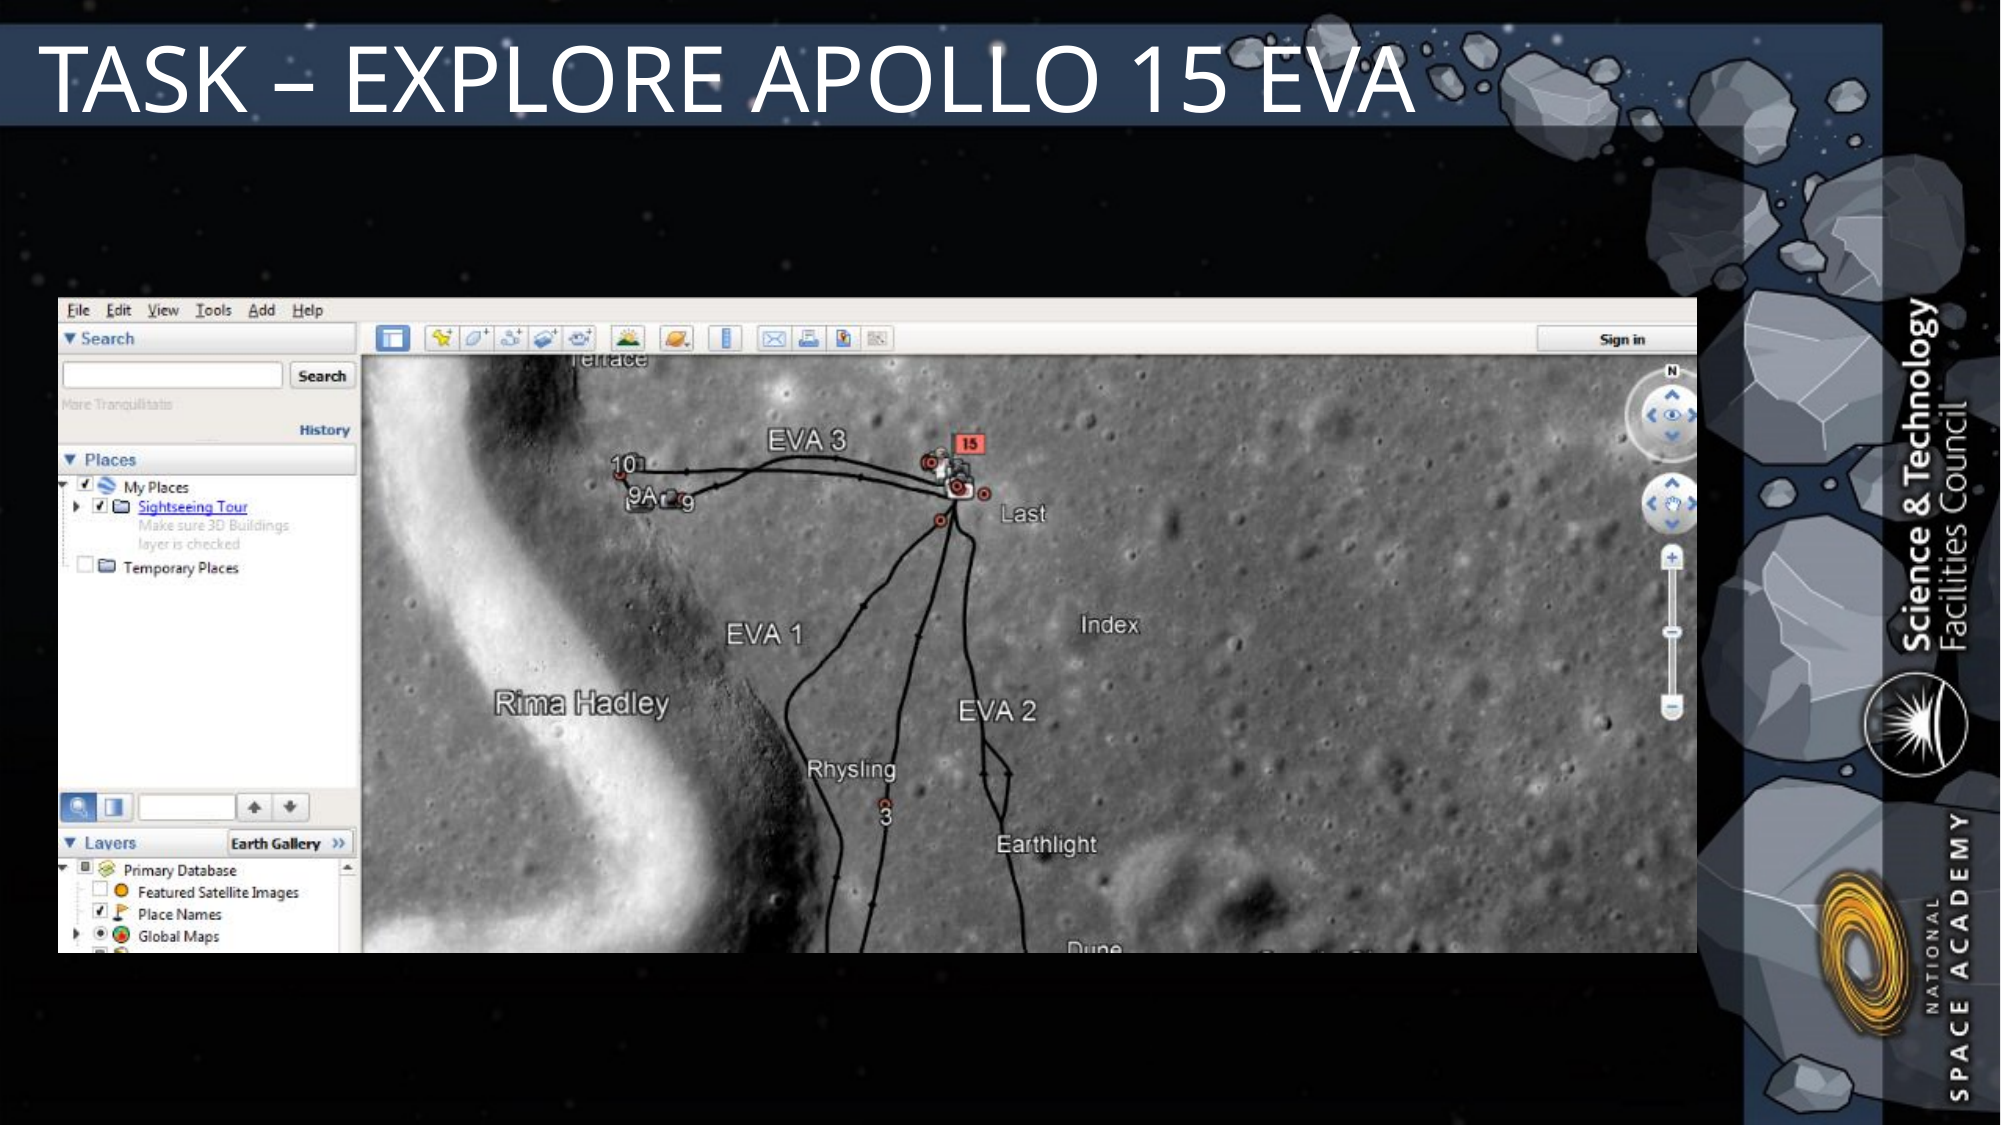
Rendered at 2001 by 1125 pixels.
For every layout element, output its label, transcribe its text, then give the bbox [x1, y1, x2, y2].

text_box TASK – EXPLORE APOLLO 15 EVA [23, 13, 1458, 141]
picture [58, 297, 1697, 953]
